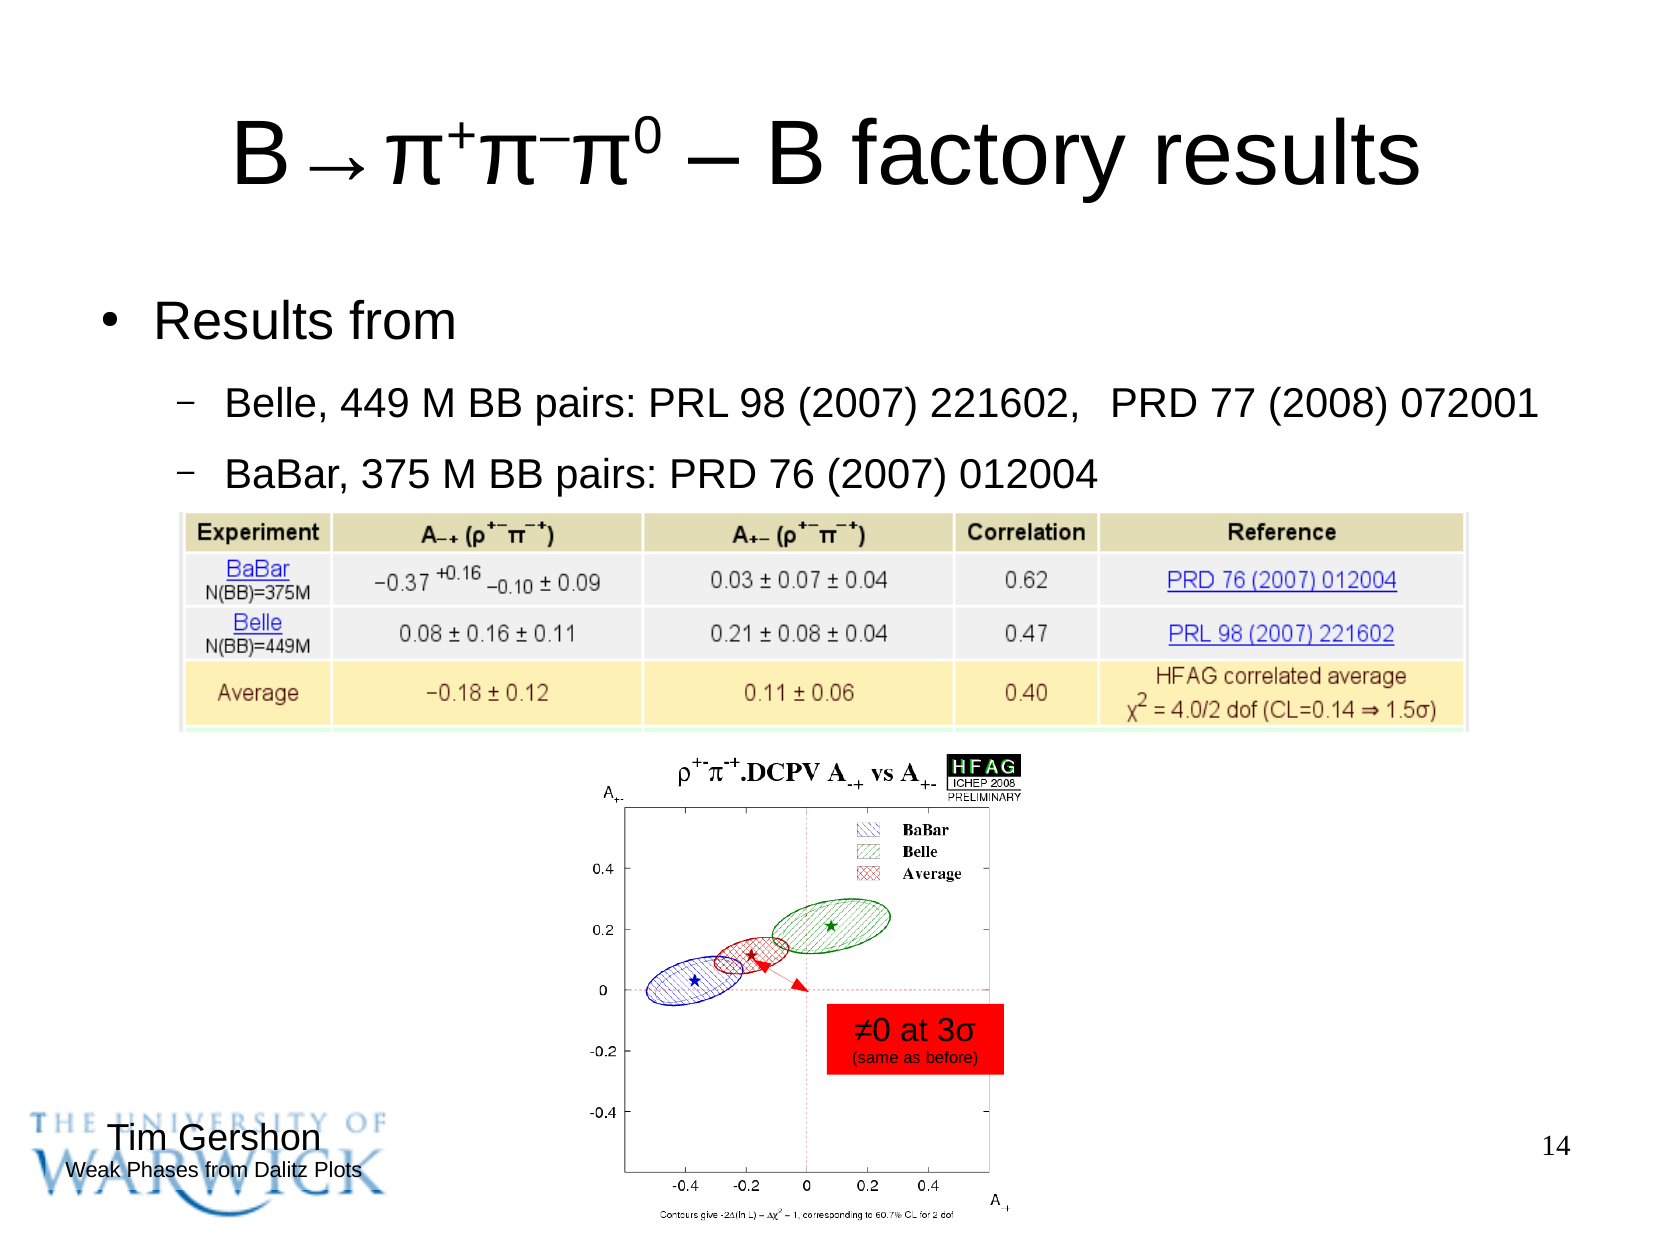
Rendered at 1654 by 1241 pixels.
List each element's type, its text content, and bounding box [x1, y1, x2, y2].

text_box Tim Gershon Weak Phases from Dalitz Plots [45, 1108, 383, 1190]
text_box ≠0 at 3σ (same as before) [826, 1003, 1004, 1075]
picture [179, 512, 1469, 1229]
picture [19, 1106, 406, 1232]
list Results from Belle, 449 M BB pairs: PRL 98 (2007) 221602, PRD 77 (2008) 072001 BaBar, 375 M BB pairs: PRD 76 (2007) 012004 [82, 290, 1571, 1094]
title B→π+π–π0 – B factory results [82, 56, 1571, 250]
